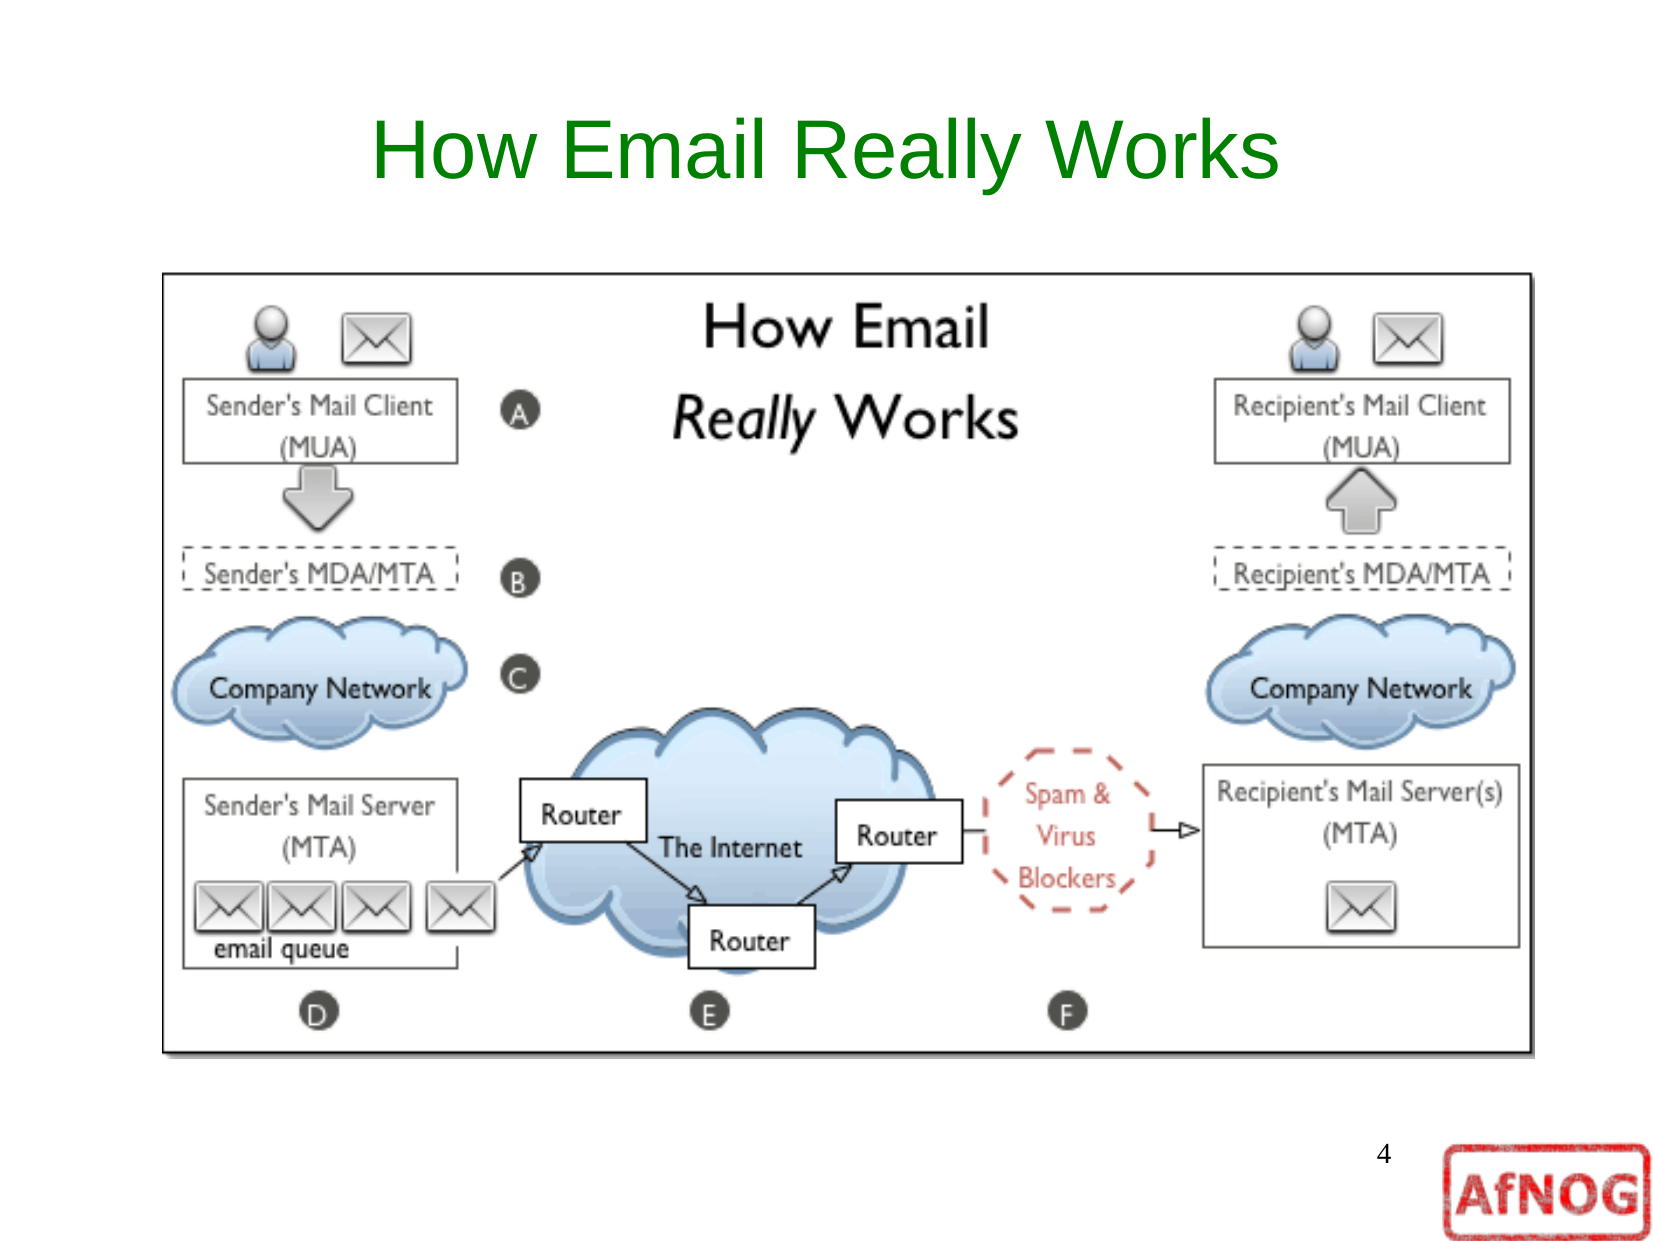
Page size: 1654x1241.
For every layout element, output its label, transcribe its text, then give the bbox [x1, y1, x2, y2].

title How Email Really Works [82, 15, 1571, 291]
picture [1441, 1141, 1654, 1241]
picture [162, 271, 1535, 1059]
